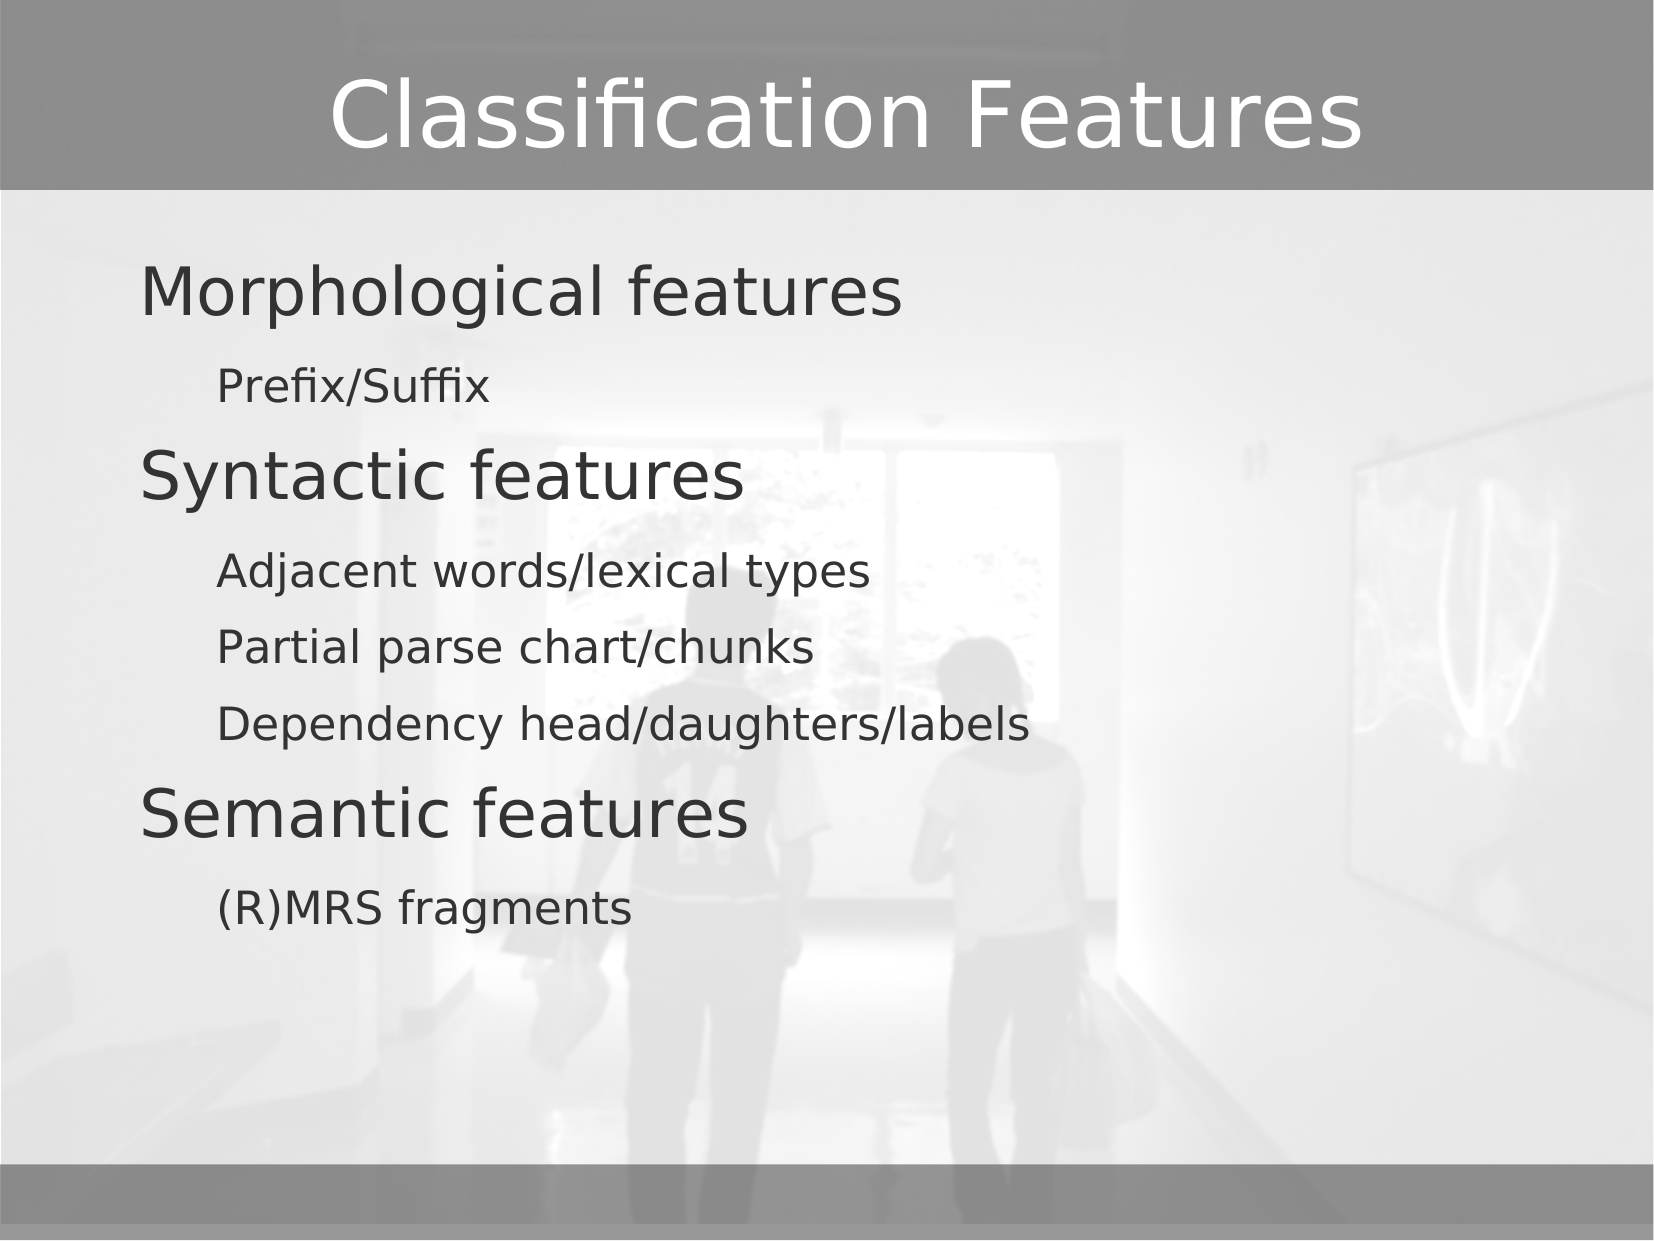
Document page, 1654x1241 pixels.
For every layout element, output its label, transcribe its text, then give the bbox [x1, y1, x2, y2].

title Classification Features [141, 55, 1554, 177]
list Morphological features Prefix/Suffix Syntactic features Adjacent words/lexical types Partial parse chart/chunks Dependency head/daughters/labels Semantic features (R)MRS fragments [121, 253, 1534, 1127]
